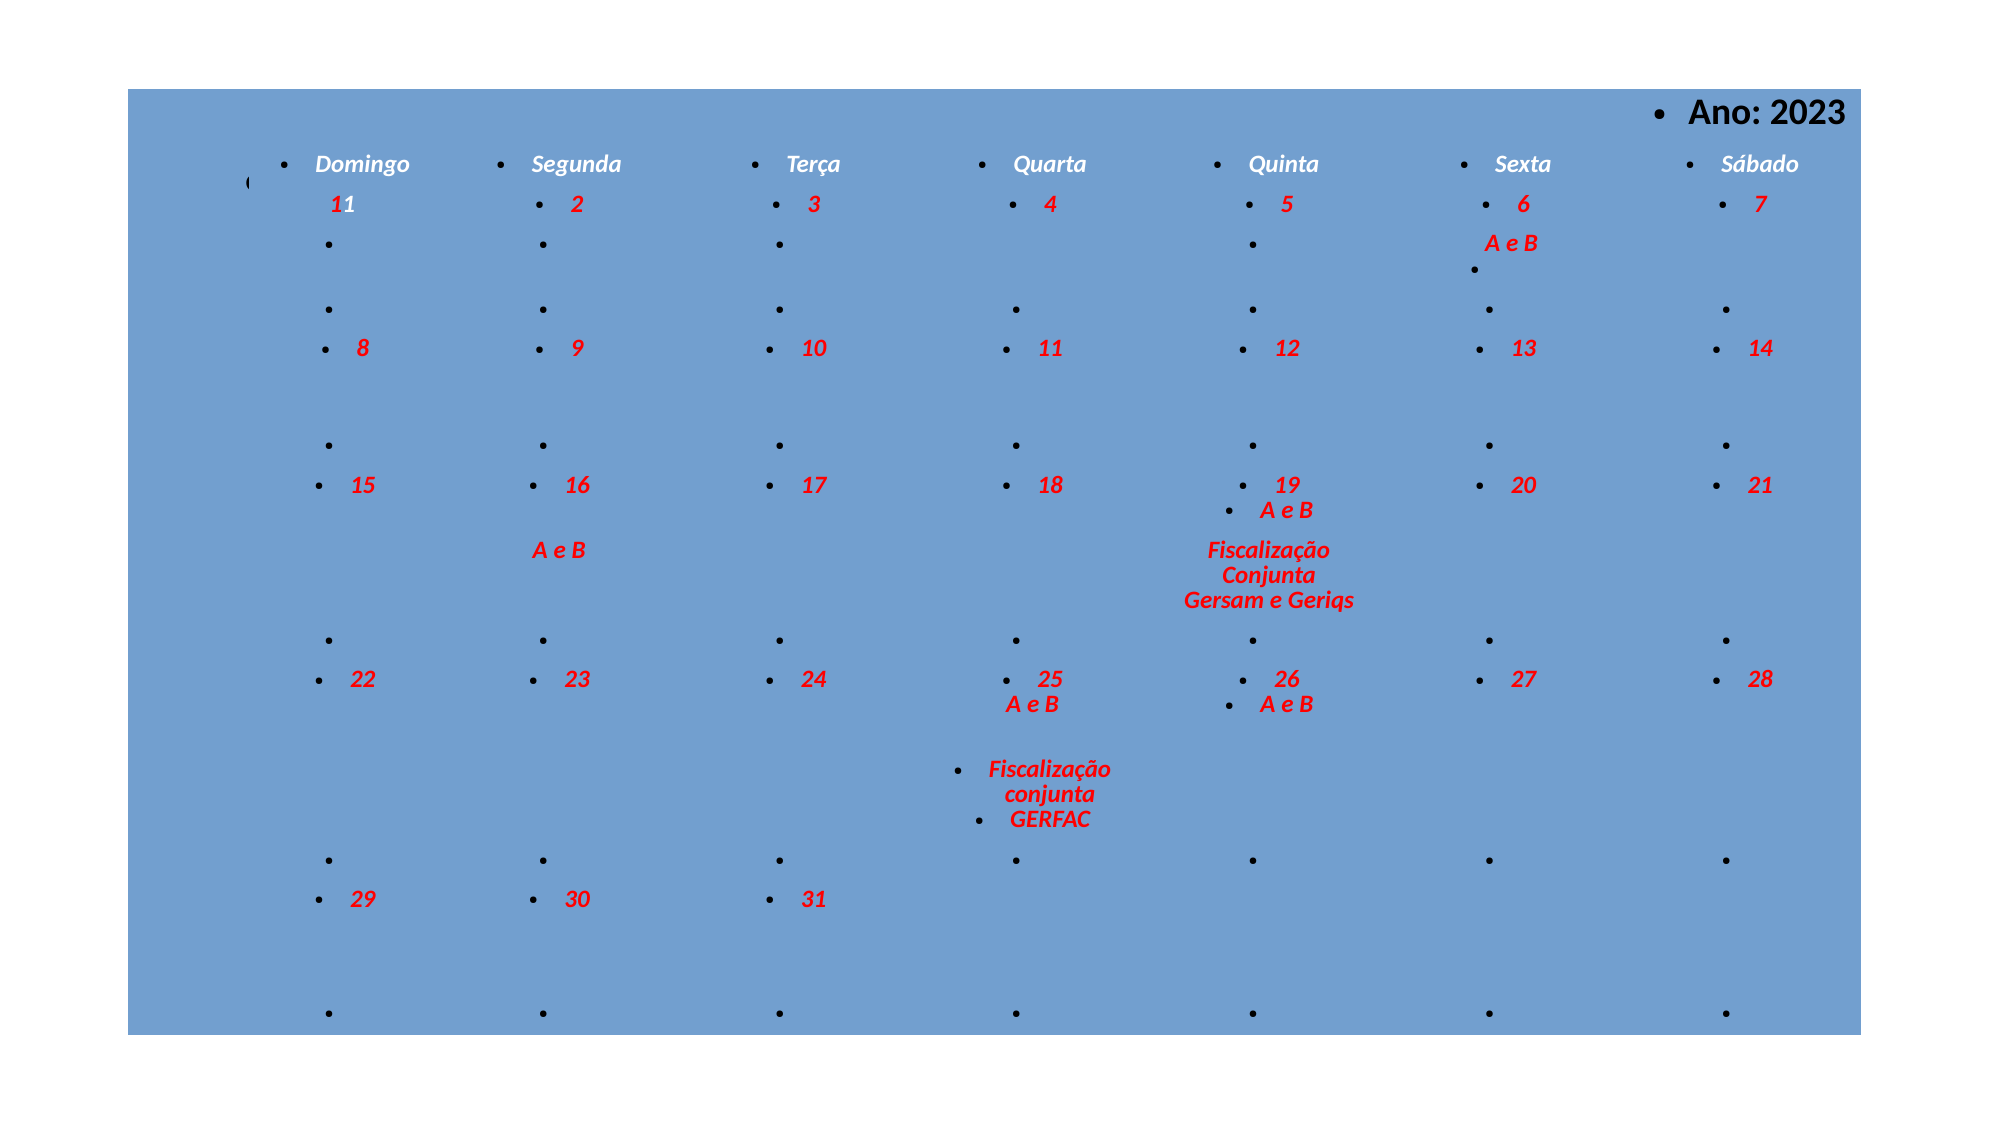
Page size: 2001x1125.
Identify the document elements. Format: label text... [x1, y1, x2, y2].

table_cell 8 [249, 330, 441, 370]
table_cell [1388, 938, 1624, 995]
table_cell [1624, 532, 1861, 622]
table_cell 12 [1151, 330, 1388, 370]
table_cell [1388, 370, 1624, 427]
table_cell Sexta [1388, 146, 1624, 186]
table_cell [914, 291, 1151, 330]
table_cell [1388, 532, 1624, 622]
table_cell [1151, 427, 1388, 467]
table_cell 6 [1388, 186, 1624, 226]
table_cell 5 [1151, 186, 1388, 226]
table_header [1151, 89, 1388, 146]
table_cell 30 [441, 881, 678, 938]
table_header [914, 89, 1151, 146]
table_cell [678, 427, 914, 467]
table_cell [914, 370, 1151, 427]
table_cell 22 [249, 662, 441, 752]
table_header [249, 89, 441, 146]
table_header Ano: 2023 [1388, 89, 1861, 146]
table_cell [1624, 370, 1861, 427]
table_cell [1151, 622, 1388, 662]
table_cell [914, 532, 1151, 622]
table_cell 11 [249, 186, 441, 226]
table_cell [914, 622, 1151, 662]
table_cell [1388, 842, 1624, 881]
table_cell [1388, 427, 1624, 467]
table_cell 7 [1624, 186, 1861, 226]
table_cell [441, 370, 678, 427]
table_cell Quinta [1151, 146, 1388, 186]
table_cell [1151, 370, 1388, 427]
table_cell [1388, 881, 1624, 938]
table_cell 13 [1388, 330, 1624, 370]
table_cell [441, 291, 678, 330]
table_cell [678, 752, 914, 842]
table_cell [1624, 842, 1861, 881]
table_cell [1388, 995, 1624, 1035]
table_cell A e B [441, 532, 678, 622]
table_cell 25 A e B [914, 662, 1151, 752]
table_cell 19 A e B [1151, 467, 1388, 532]
table_cell [1151, 752, 1388, 842]
table_cell 2 [441, 186, 678, 226]
table_cell Fiscalização conjunta GERFAC [914, 752, 1151, 842]
table_cell 11 [914, 330, 1151, 370]
table_cell [914, 995, 1151, 1035]
table_cell [249, 995, 441, 1035]
table_cell [1151, 842, 1388, 881]
table_cell A e B [1388, 226, 1624, 291]
table_cell 24 [678, 662, 914, 752]
table_header [678, 89, 914, 146]
table_cell [1388, 752, 1624, 842]
table_cell [1624, 752, 1861, 842]
table_cell [678, 291, 914, 330]
table_cell [914, 427, 1151, 467]
table_cell [1151, 938, 1388, 995]
table_cell [914, 226, 1151, 291]
table_cell [441, 226, 678, 291]
table_cell [1151, 226, 1388, 291]
table_header [128, 89, 249, 146]
table_cell 17 [678, 467, 914, 532]
table_cell 16 [441, 467, 678, 532]
table_cell 20 [1388, 467, 1624, 532]
table_cell [249, 532, 441, 622]
table_cell [678, 995, 914, 1035]
table_cell 14 [1624, 330, 1861, 370]
table_cell [249, 226, 441, 291]
table_cell [678, 842, 914, 881]
table_cell [914, 842, 1151, 881]
table_cell [678, 532, 914, 622]
table_cell [441, 622, 678, 662]
table_cell Segunda [441, 146, 678, 186]
table_cell 21 [1624, 467, 1861, 532]
table_cell [441, 938, 678, 995]
table_cell 27 [1388, 662, 1624, 752]
table_cell [1624, 226, 1861, 291]
table_cell [1624, 622, 1861, 662]
table_header [441, 89, 678, 146]
table_cell [1388, 622, 1624, 662]
table_cell [1624, 938, 1861, 995]
table_cell [441, 427, 678, 467]
table_cell [1151, 995, 1388, 1035]
table_cell [249, 370, 441, 427]
table_cell 4 [914, 186, 1151, 226]
table_cell 29 [249, 881, 441, 938]
table_cell [249, 427, 441, 467]
table_cell [441, 995, 678, 1035]
table_cell [914, 938, 1151, 995]
table_cell [1624, 995, 1861, 1035]
table_cell [914, 881, 1151, 938]
table_cell [678, 226, 914, 291]
table_cell 28 [1624, 662, 1861, 752]
table_cell 3 [678, 186, 914, 226]
table_cell 23 [441, 662, 678, 752]
table_cell [1388, 291, 1624, 330]
table_cell [1624, 291, 1861, 330]
table_cell Sábado [1624, 146, 1861, 186]
table_cell JANEIRO [128, 146, 249, 1035]
table_cell [678, 938, 914, 995]
table_cell 10 [678, 330, 914, 370]
table_cell [1151, 291, 1388, 330]
table_cell 31 [678, 881, 914, 938]
table_cell 15 [249, 467, 441, 532]
table_cell [441, 842, 678, 881]
table_cell [249, 622, 441, 662]
table_cell 18 [914, 467, 1151, 532]
table_cell [1624, 427, 1861, 467]
table_cell [441, 752, 678, 842]
table_cell Domingo [249, 146, 441, 186]
table_cell Quarta [914, 146, 1151, 186]
table_cell Terça [678, 146, 914, 186]
table_cell [678, 370, 914, 427]
table_cell [678, 622, 914, 662]
table_cell [1151, 881, 1388, 938]
table_cell [249, 938, 441, 995]
table_cell 26 A e B [1151, 662, 1388, 752]
table_cell [249, 291, 441, 330]
table_cell Fiscalização Conjunta Gersam e Geriqs [1151, 532, 1388, 622]
table_cell [249, 842, 441, 881]
table_cell 9 [441, 330, 678, 370]
table_cell [1624, 881, 1861, 938]
table_cell [249, 752, 441, 842]
